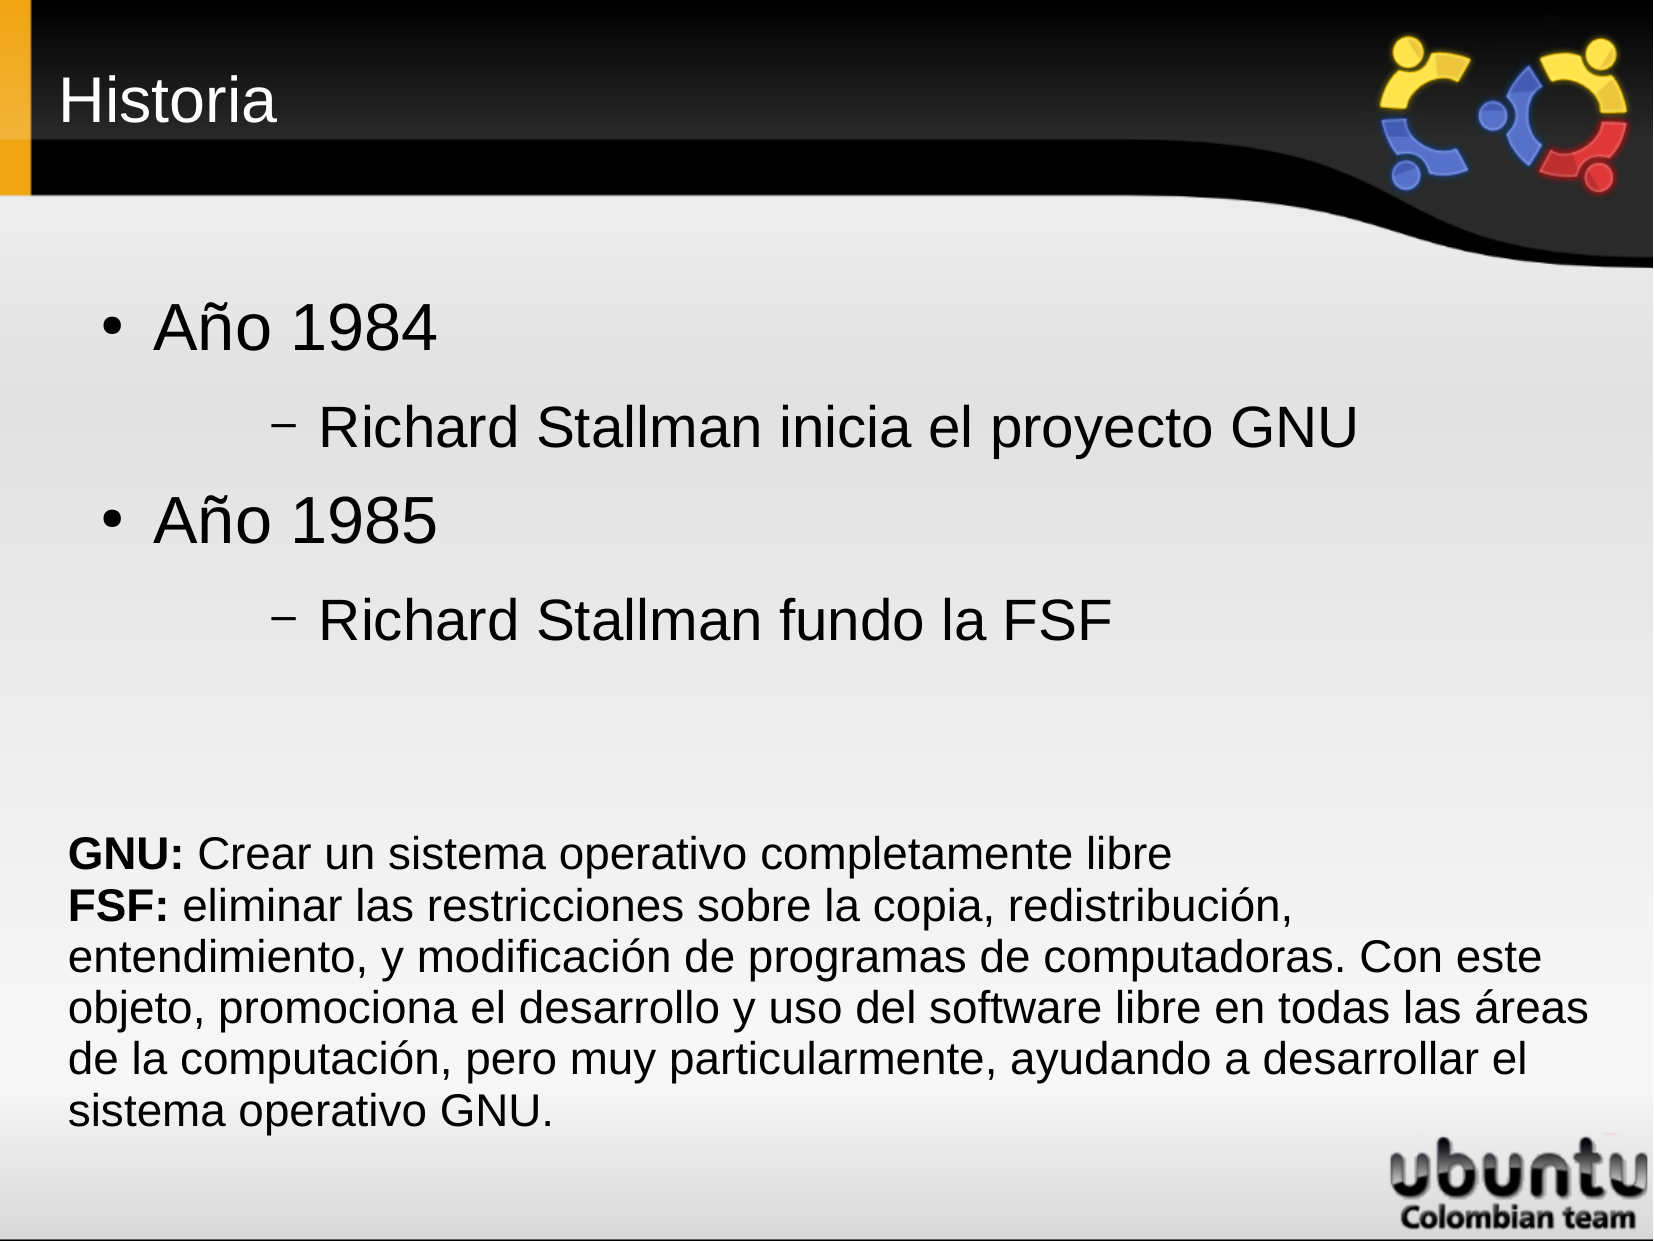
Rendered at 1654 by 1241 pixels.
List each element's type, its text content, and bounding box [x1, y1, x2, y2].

picture [0, 0, 1653, 1241]
text_box GNU: Crear un sistema operativo completamente libre FSF: eliminar las restricciones sobre la copia, redistribución, entendimiento, y modificación de programas de computadoras. Con este objeto, promociona el desarrollo y uso del software libre en todas las áreas de la computación, pero muy particularmente, ayudando a desarrollar el sistema operativo GNU. [53, 820, 1606, 1144]
list Año 1984 Richard Stallman inicia el proyecto GNU Año 1985 Richard Stallman fundo la FSF [82, 290, 1571, 820]
title Historia [59, 48, 1376, 153]
